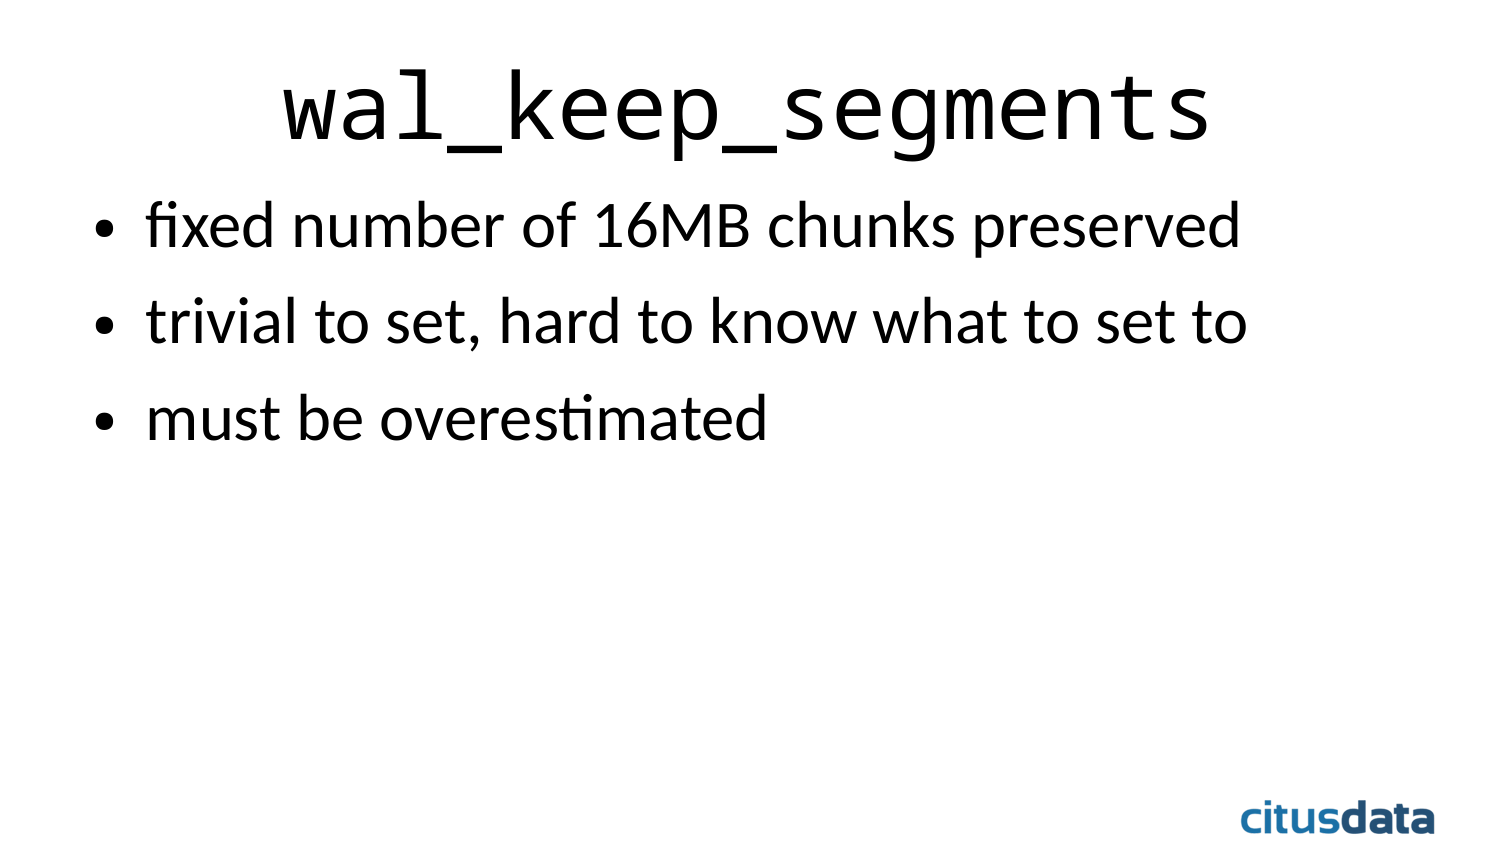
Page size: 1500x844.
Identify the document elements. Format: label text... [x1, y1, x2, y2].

title wal_keep_segments [75, 33, 1425, 175]
list fixed number of 16MB chunks preserved trivial to set, hard to know what to set to must be overestimated [75, 197, 1425, 687]
picture [1237, 795, 1439, 837]
